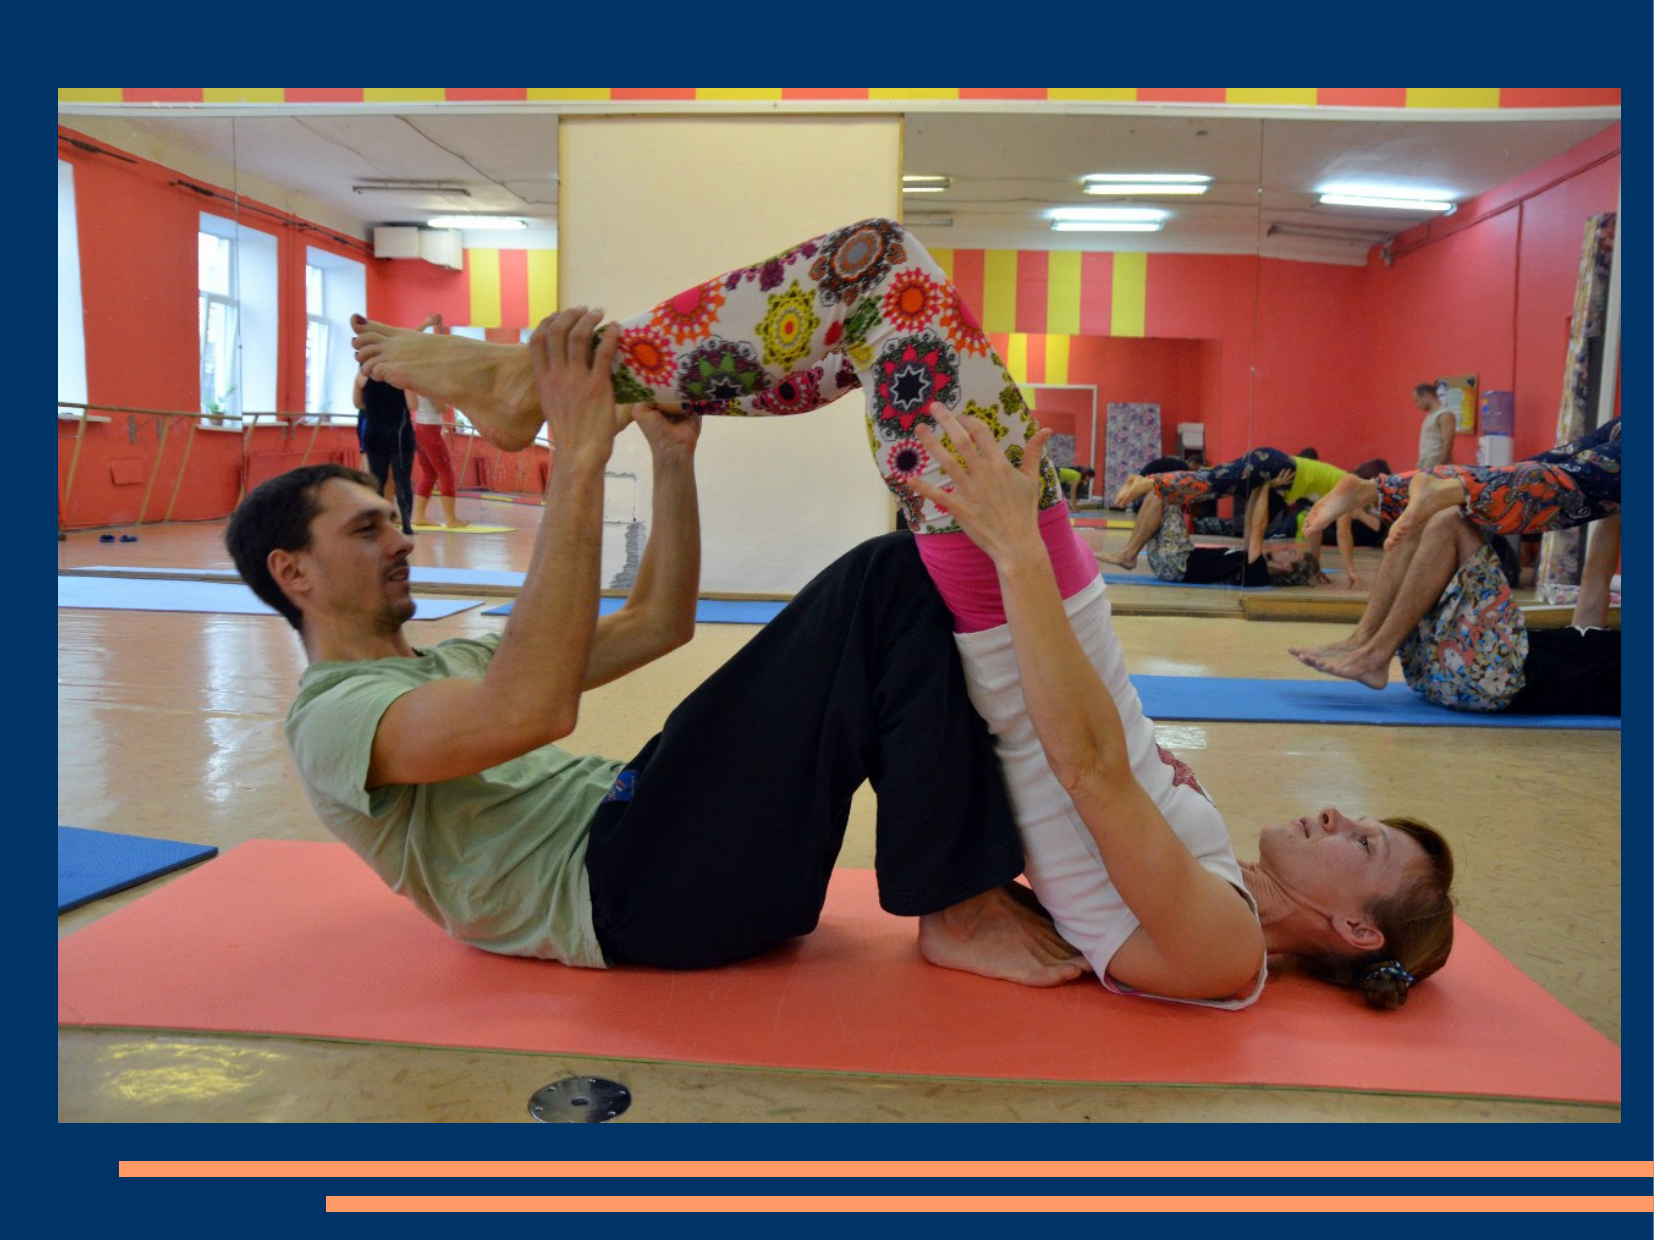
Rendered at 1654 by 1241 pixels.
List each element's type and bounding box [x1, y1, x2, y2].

picture [58, 88, 1621, 1123]
